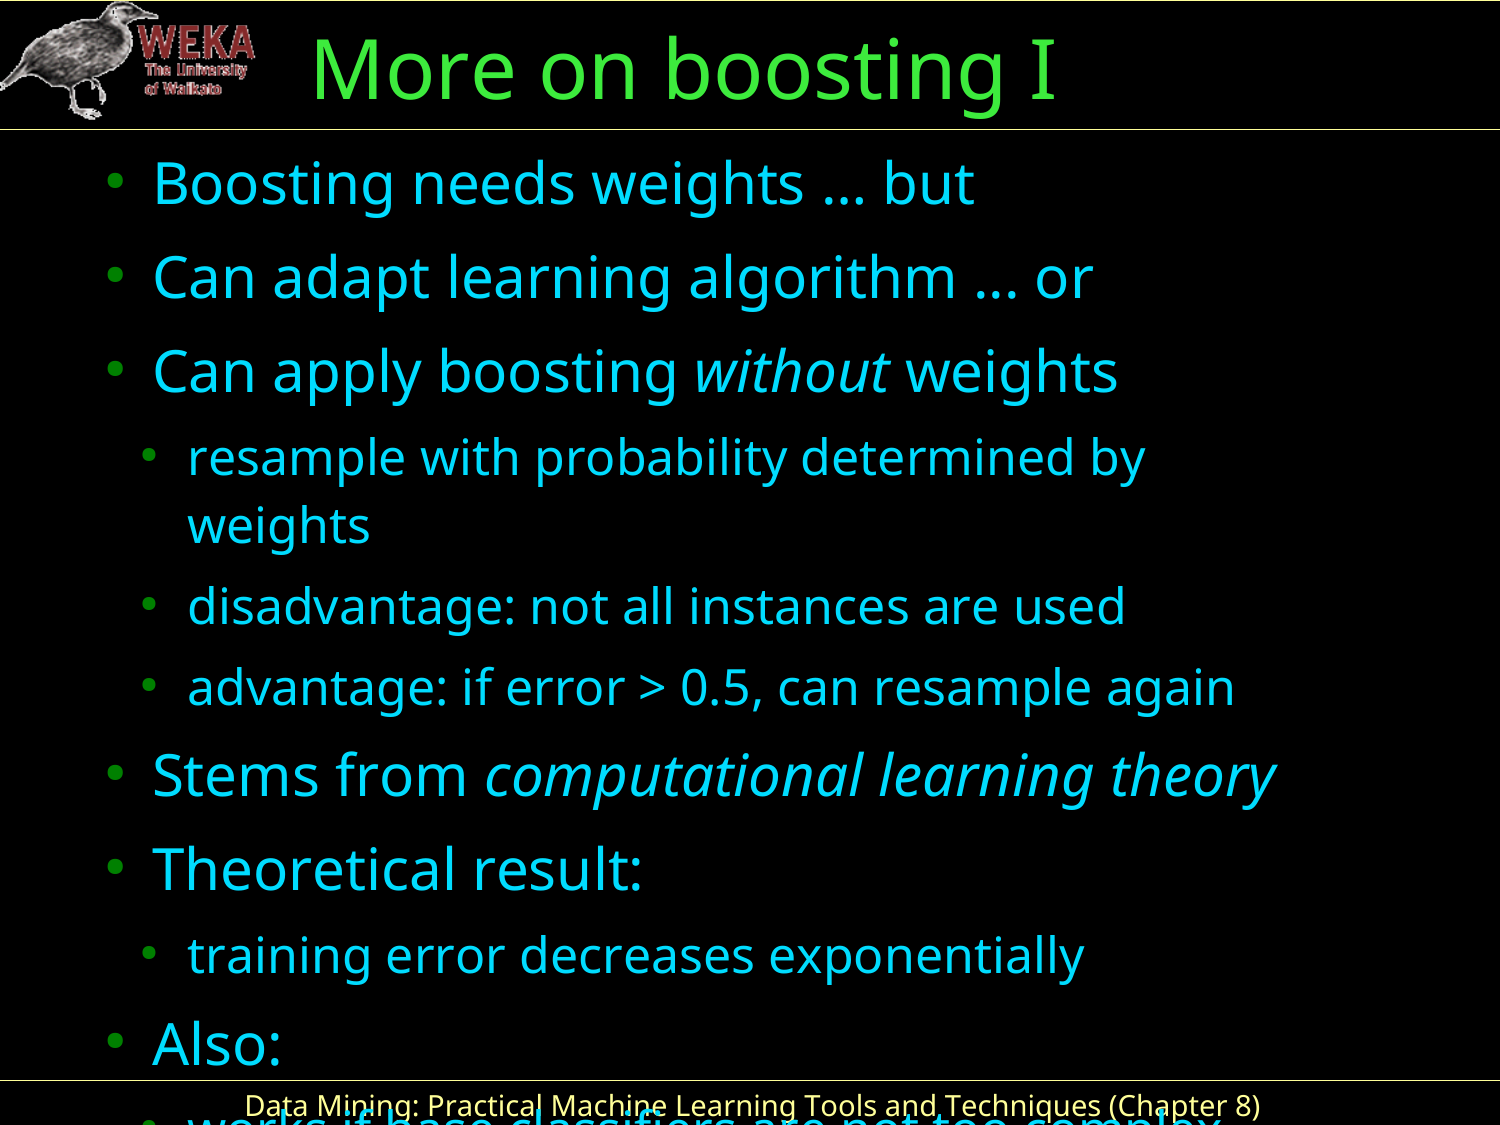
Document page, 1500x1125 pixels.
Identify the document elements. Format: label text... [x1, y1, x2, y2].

text_box Boosting needs weights … but Can adapt learning algorithm ... or Can apply boosting without weights resample with probability determined by weights disadvantage: not all instances are used advantage: if error > 0.5, can resample again Stems from computational learning theory Theoretical result: training error decreases exponentially Also: works if base classifiers are not too complex, and their error doesn’t become too large too quickly [90, 135, 1353, 1029]
title More on boosting I [295, 0, 1500, 148]
picture [0, 1, 266, 129]
